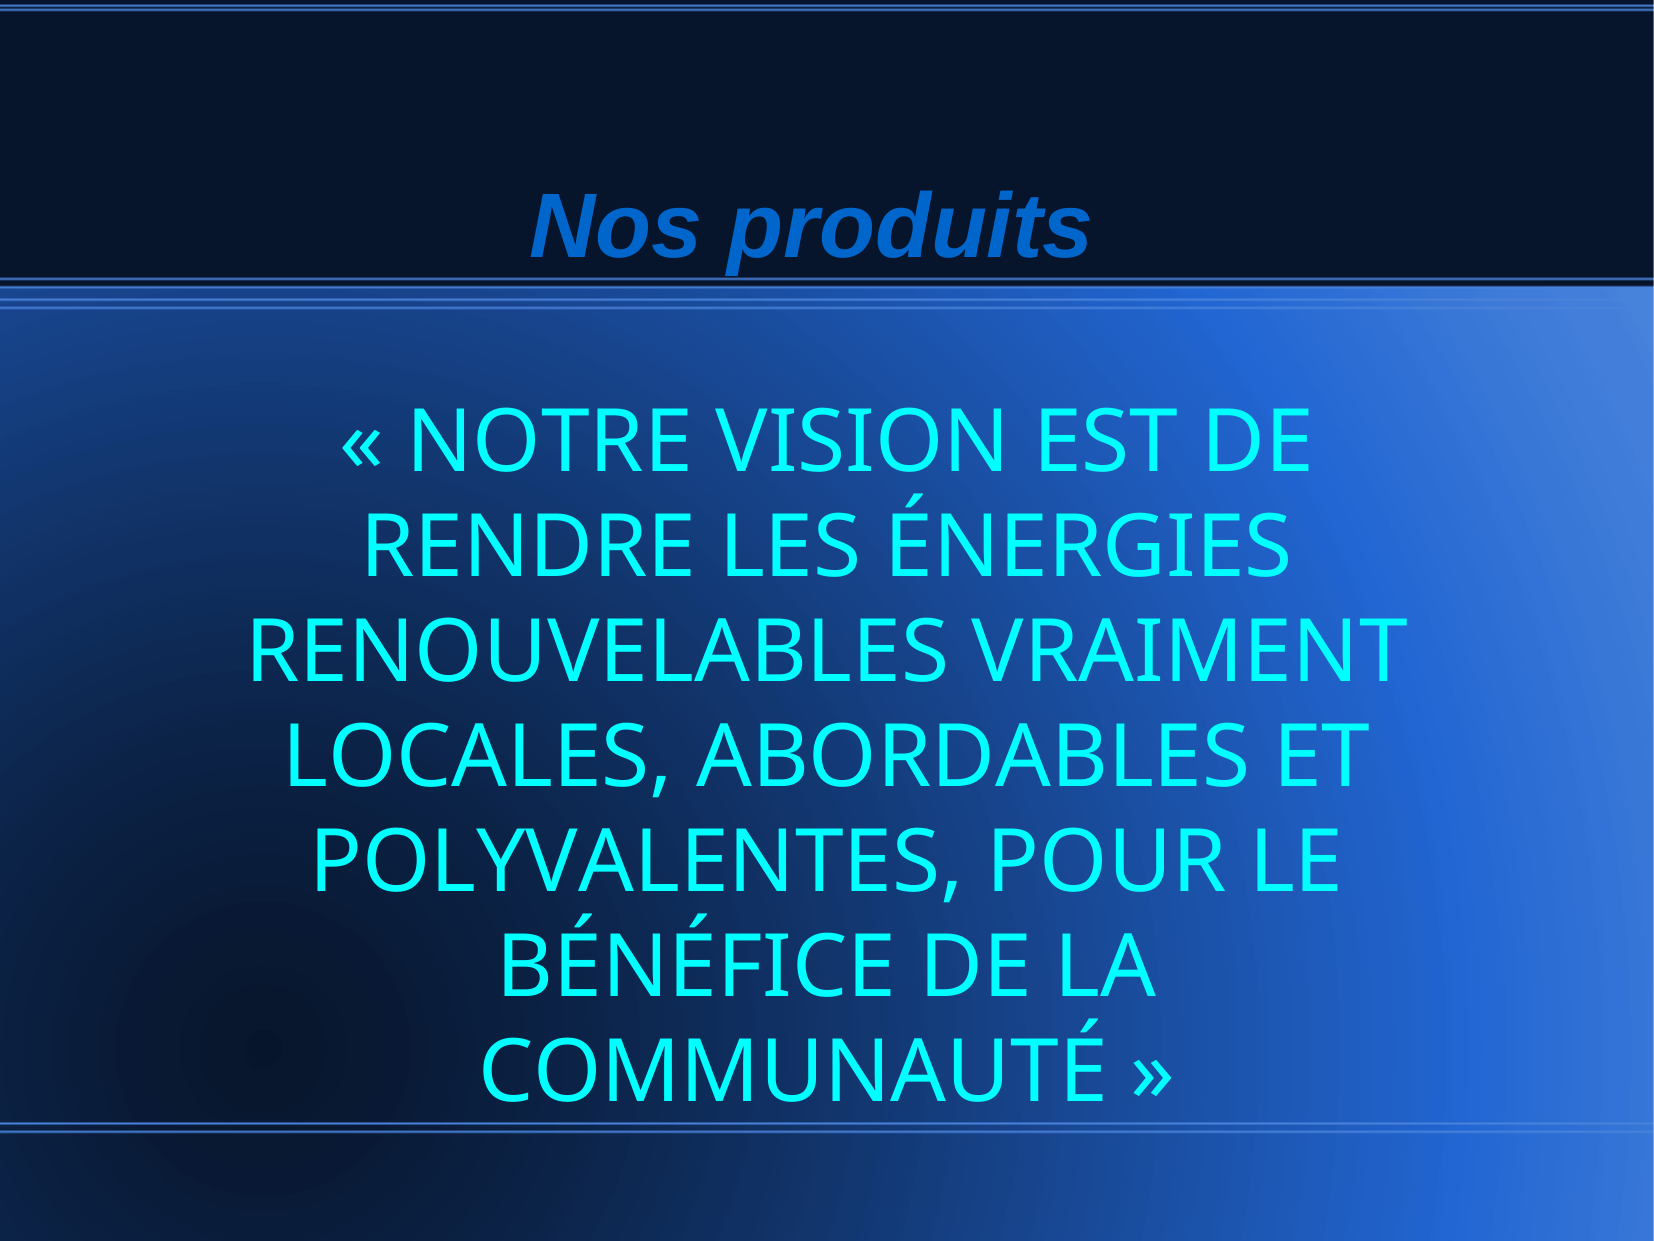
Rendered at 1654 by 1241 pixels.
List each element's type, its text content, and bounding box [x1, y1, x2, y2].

list « NOTRE VISION EST DE RENDRE LES ÉNERGIES RENOUVELABLES VRAIMENT LOCALES, ABORDABLES ET POLYVALENTES, POUR LE BÉNÉFICE DE LA COMMUNAUTÉ » [177, 383, 1477, 1093]
picture [0, 0, 1654, 1241]
title Nos produits [118, 117, 1506, 325]
